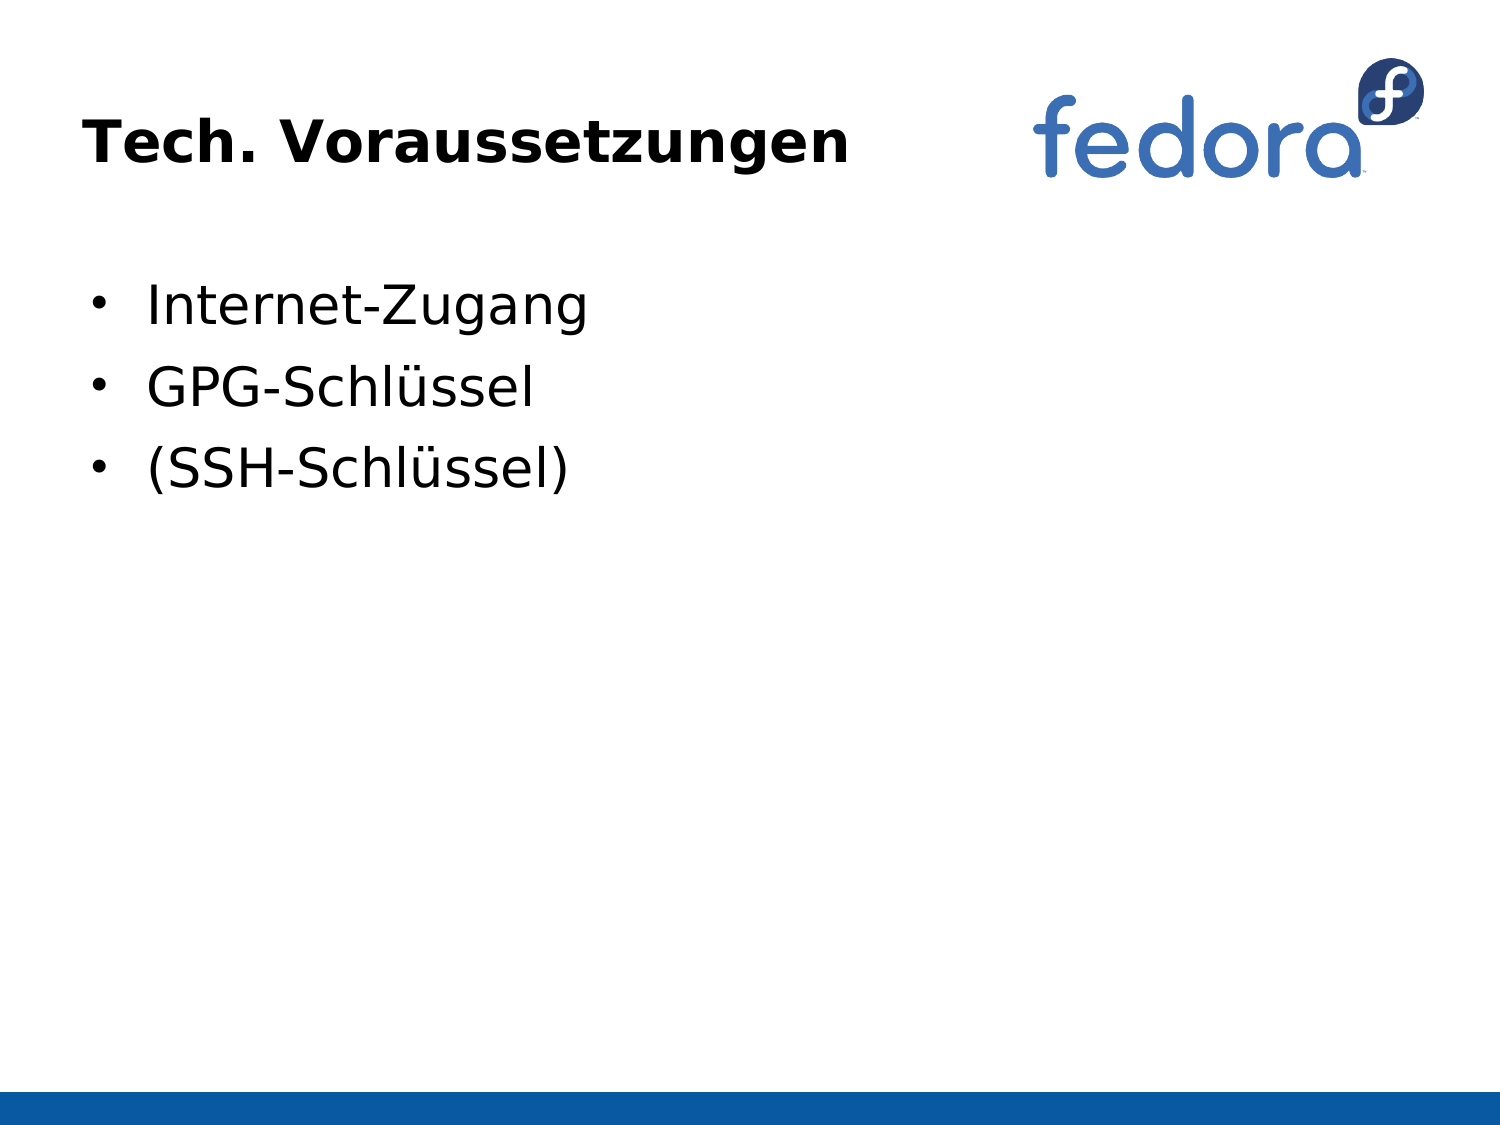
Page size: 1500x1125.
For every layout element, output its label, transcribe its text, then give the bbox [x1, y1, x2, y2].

title Tech. Voraussetzungen [67, 35, 1034, 244]
picture [0, 1092, 1500, 1125]
list Internet-Zugang GPG-Schlüssel (SSH-Schlüssel) [75, 262, 1425, 1021]
picture [1034, 58, 1424, 178]
